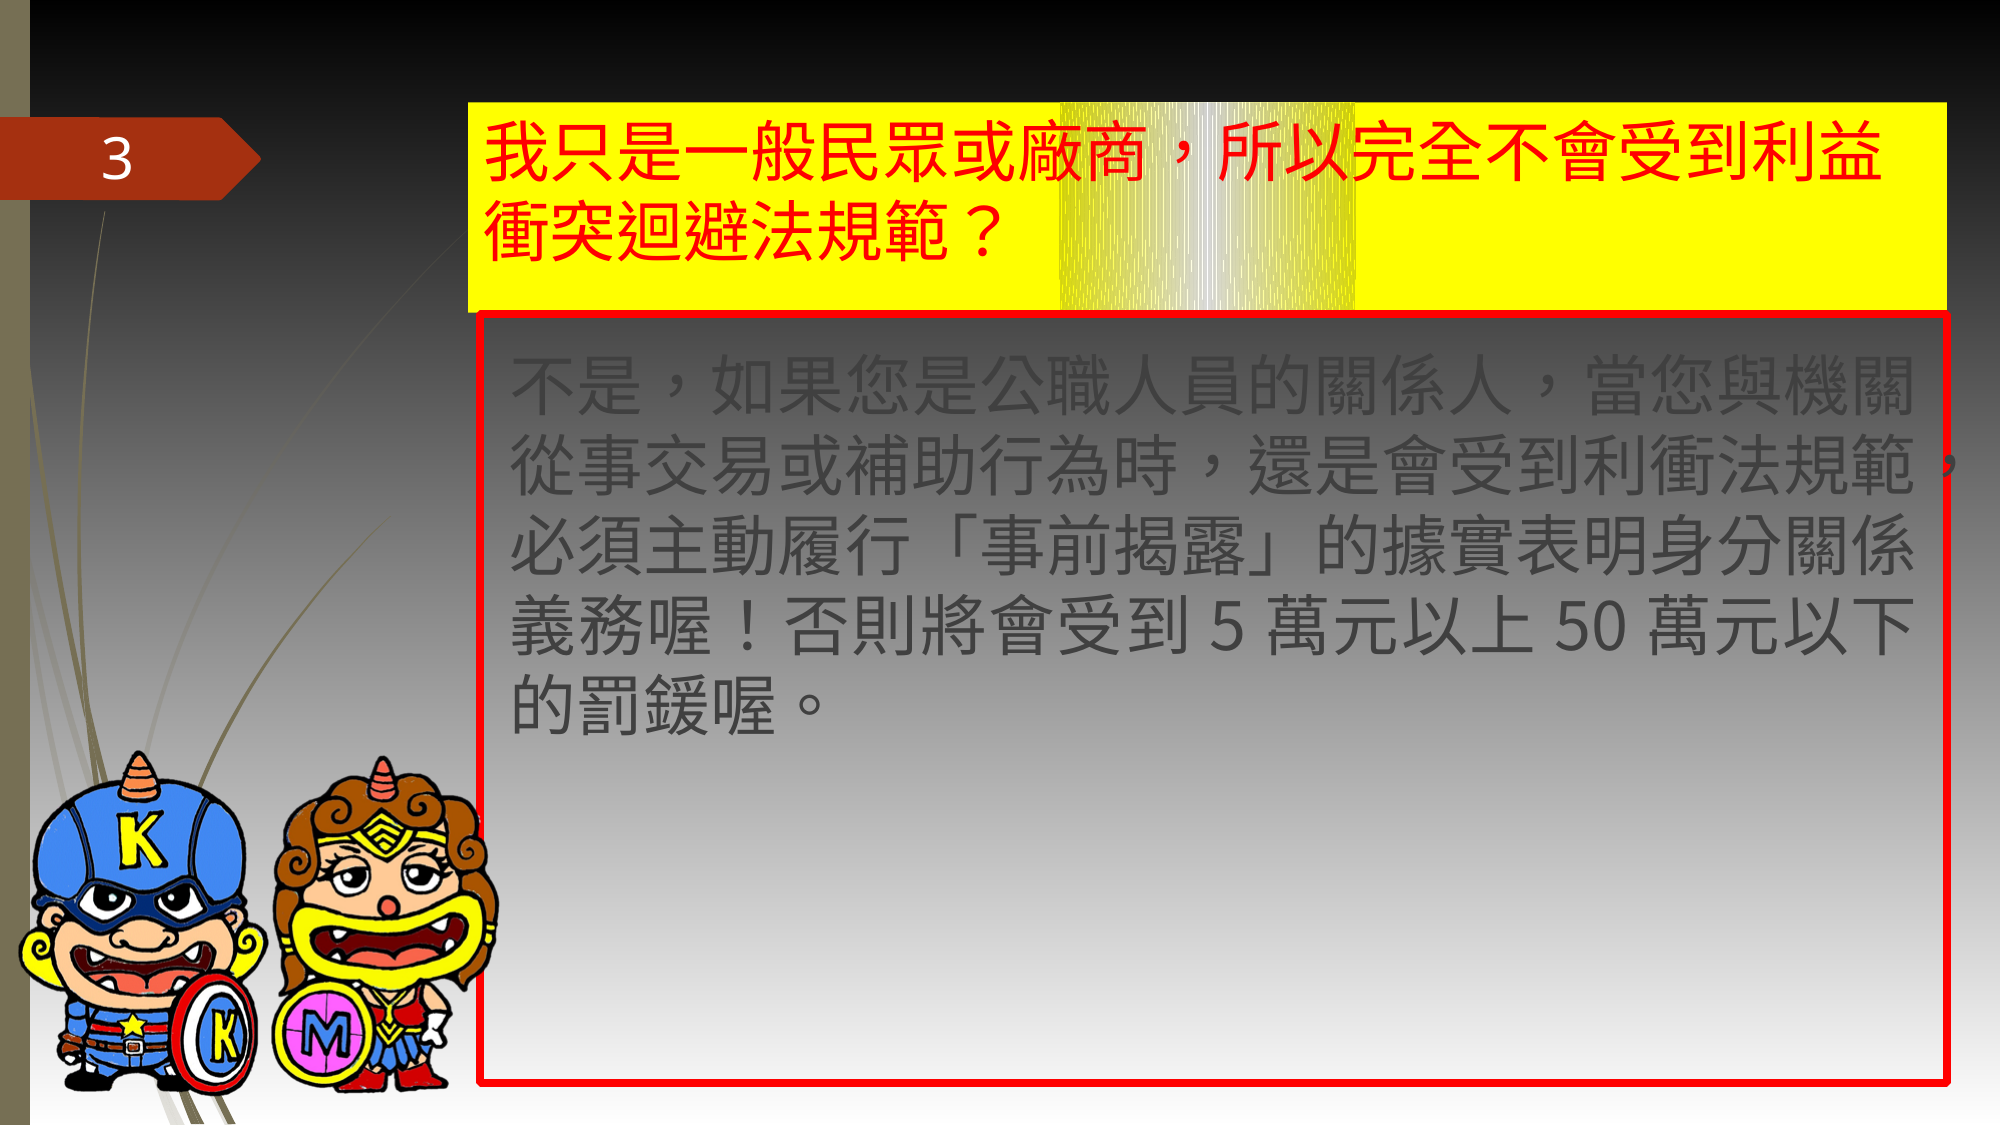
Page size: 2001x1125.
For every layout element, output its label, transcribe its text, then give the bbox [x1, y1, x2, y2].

picture [0, 745, 510, 1101]
title 我只是一般民眾或廠商，所以完全不會受到利益衝突迴避法規範？ [468, 102, 1947, 313]
list 不是，如果您是公職人員的關係人，當您與機關從事交易或補助行為時，還是會受到利衝法規範，必須主動履行「事前揭露」的據實表明身分關係義務喔！否則將會受到5萬元以上50萬元以下的罰鍰喔。 [480, 313, 1947, 1084]
text_box 3 [86, 114, 199, 199]
